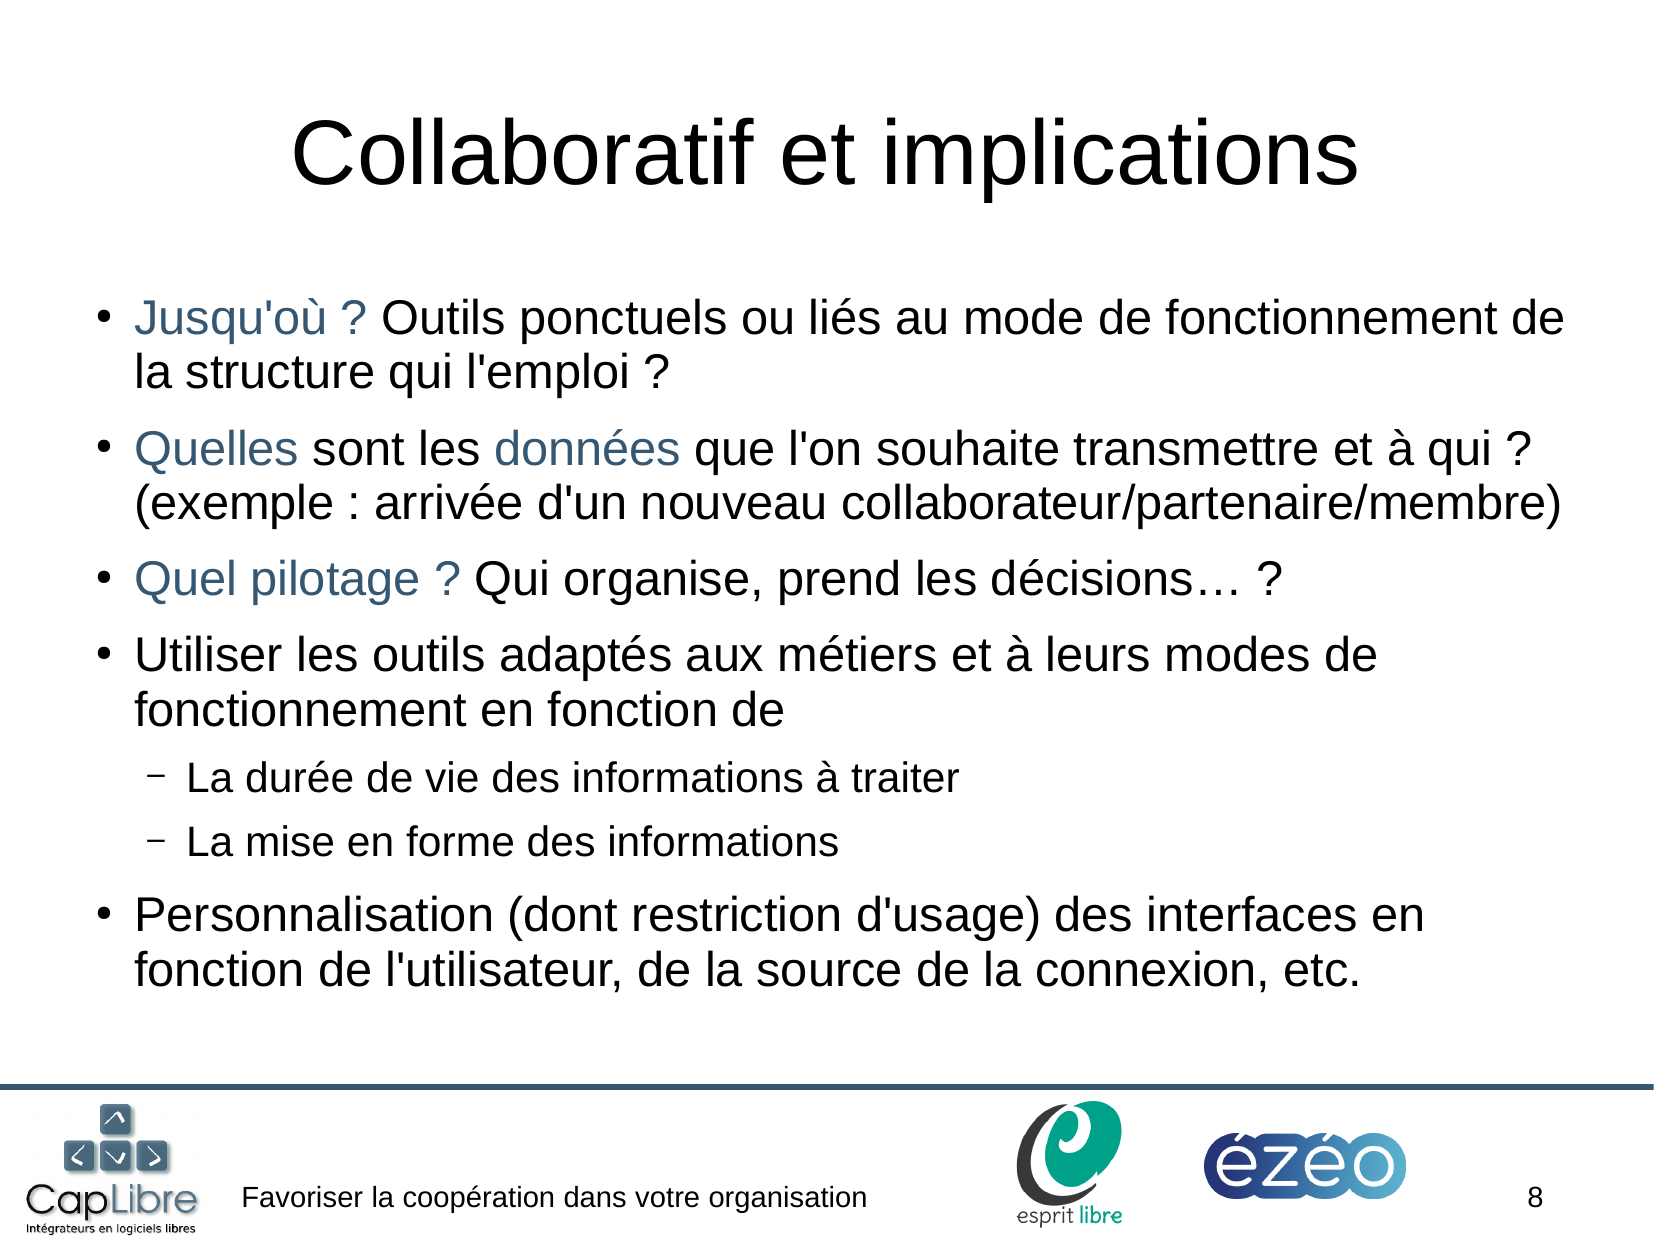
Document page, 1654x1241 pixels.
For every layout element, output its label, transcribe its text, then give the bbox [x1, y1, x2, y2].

picture [1204, 1133, 1406, 1199]
list Jusqu'où ? Outils ponctuels ou liés au mode de fonctionnement de la structure qui l'emploi ? Quelles sont les données que l'on souhaite transmettre et à qui ? (exemple : arrivée d'un nouveau collaborateur/partenaire/membre) Quel pilotage ? Qui organise, prend les décisions… ? Utiliser les outils adaptés aux métiers et à leurs modes de fonctionnement en fonction de La durée de vie des informations à traiter La mise en forme des informations Personnalisation (dont restriction d'usage) des interfaces en fonction de l'utilisateur, de la source de la connexion, etc. [82, 290, 1571, 1010]
picture [1003, 1098, 1134, 1229]
picture [11, 1098, 210, 1239]
title Collaboratif et implications [82, 49, 1571, 257]
